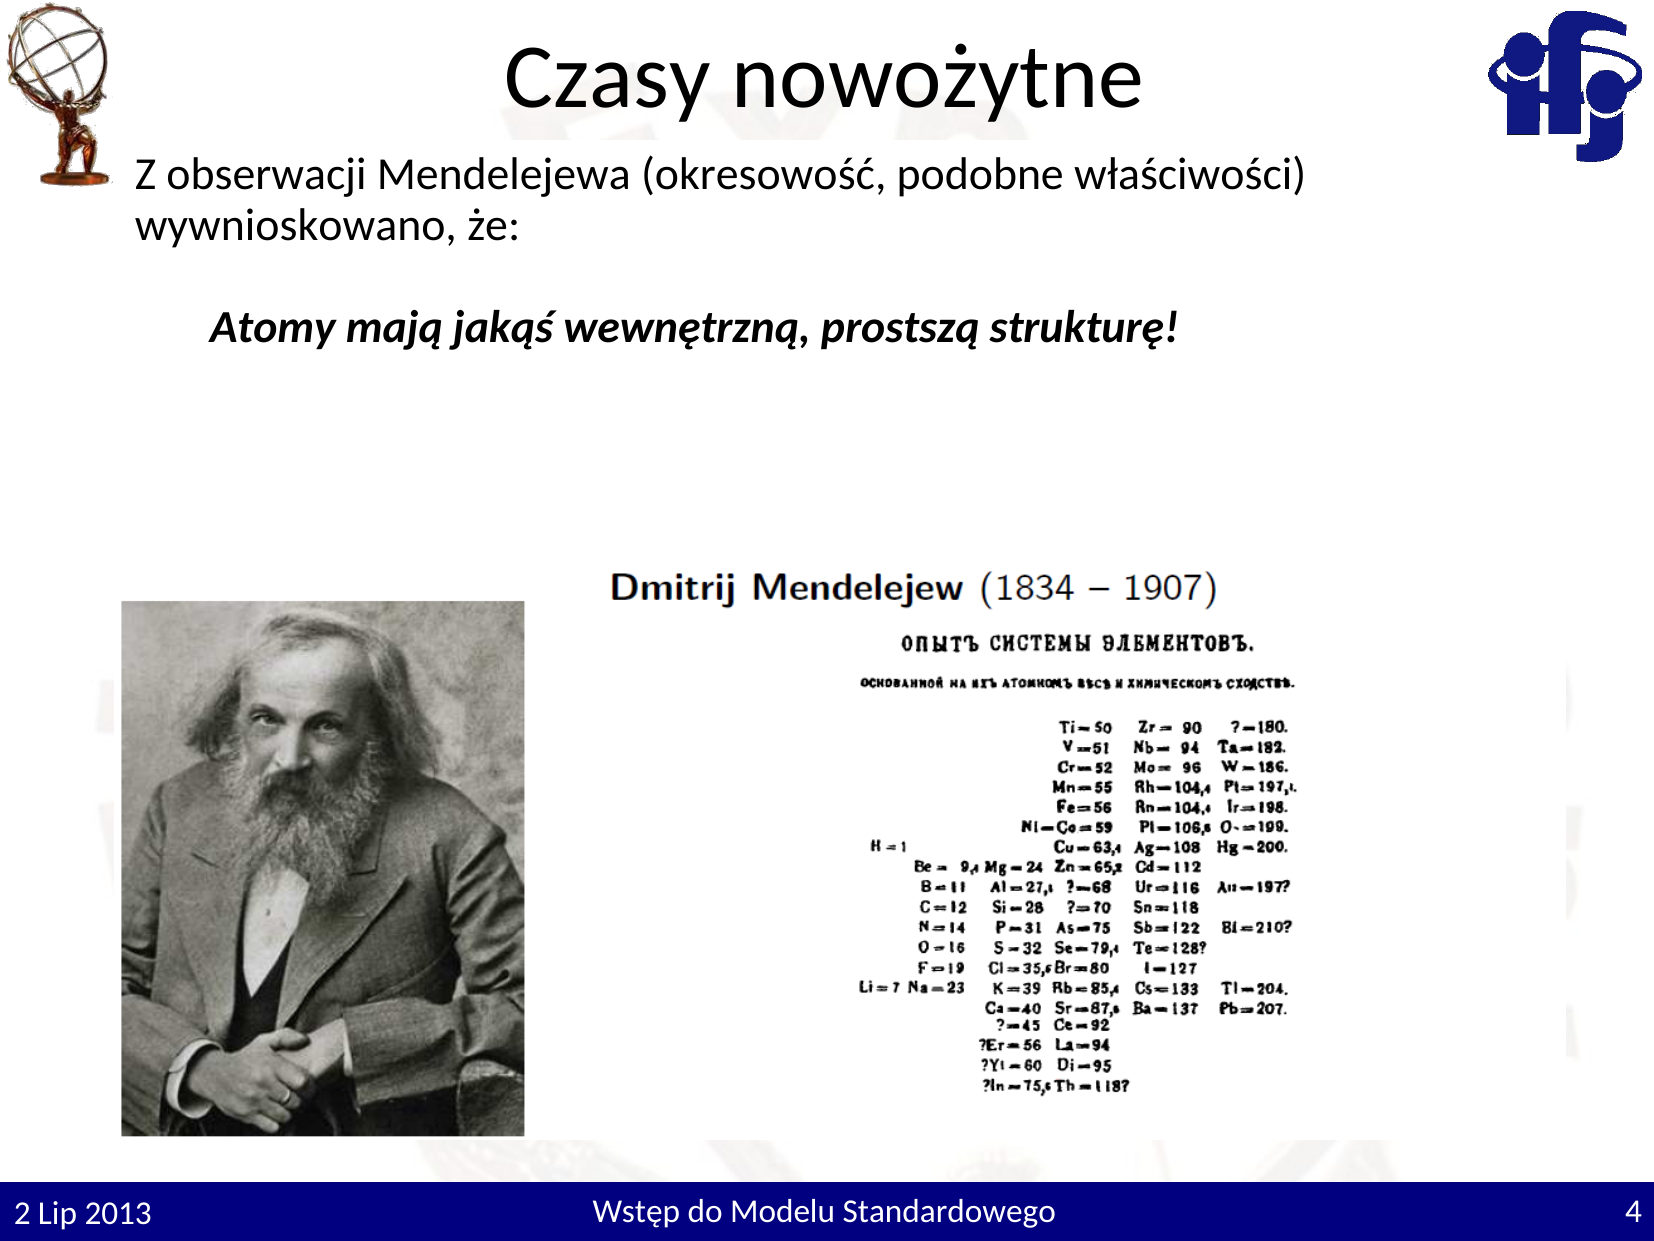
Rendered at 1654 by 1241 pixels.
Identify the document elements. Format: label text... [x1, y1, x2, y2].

text_box Z obserwacji Mendelejewa (okresowość, podobne właściwości) wywnioskowano, że: Atomy mają jakąś wewnętrzną, prostszą strukturę! [120, 140, 1546, 571]
title Czasy nowożytne [75, 0, 1575, 150]
picture [0, 0, 1654, 1182]
